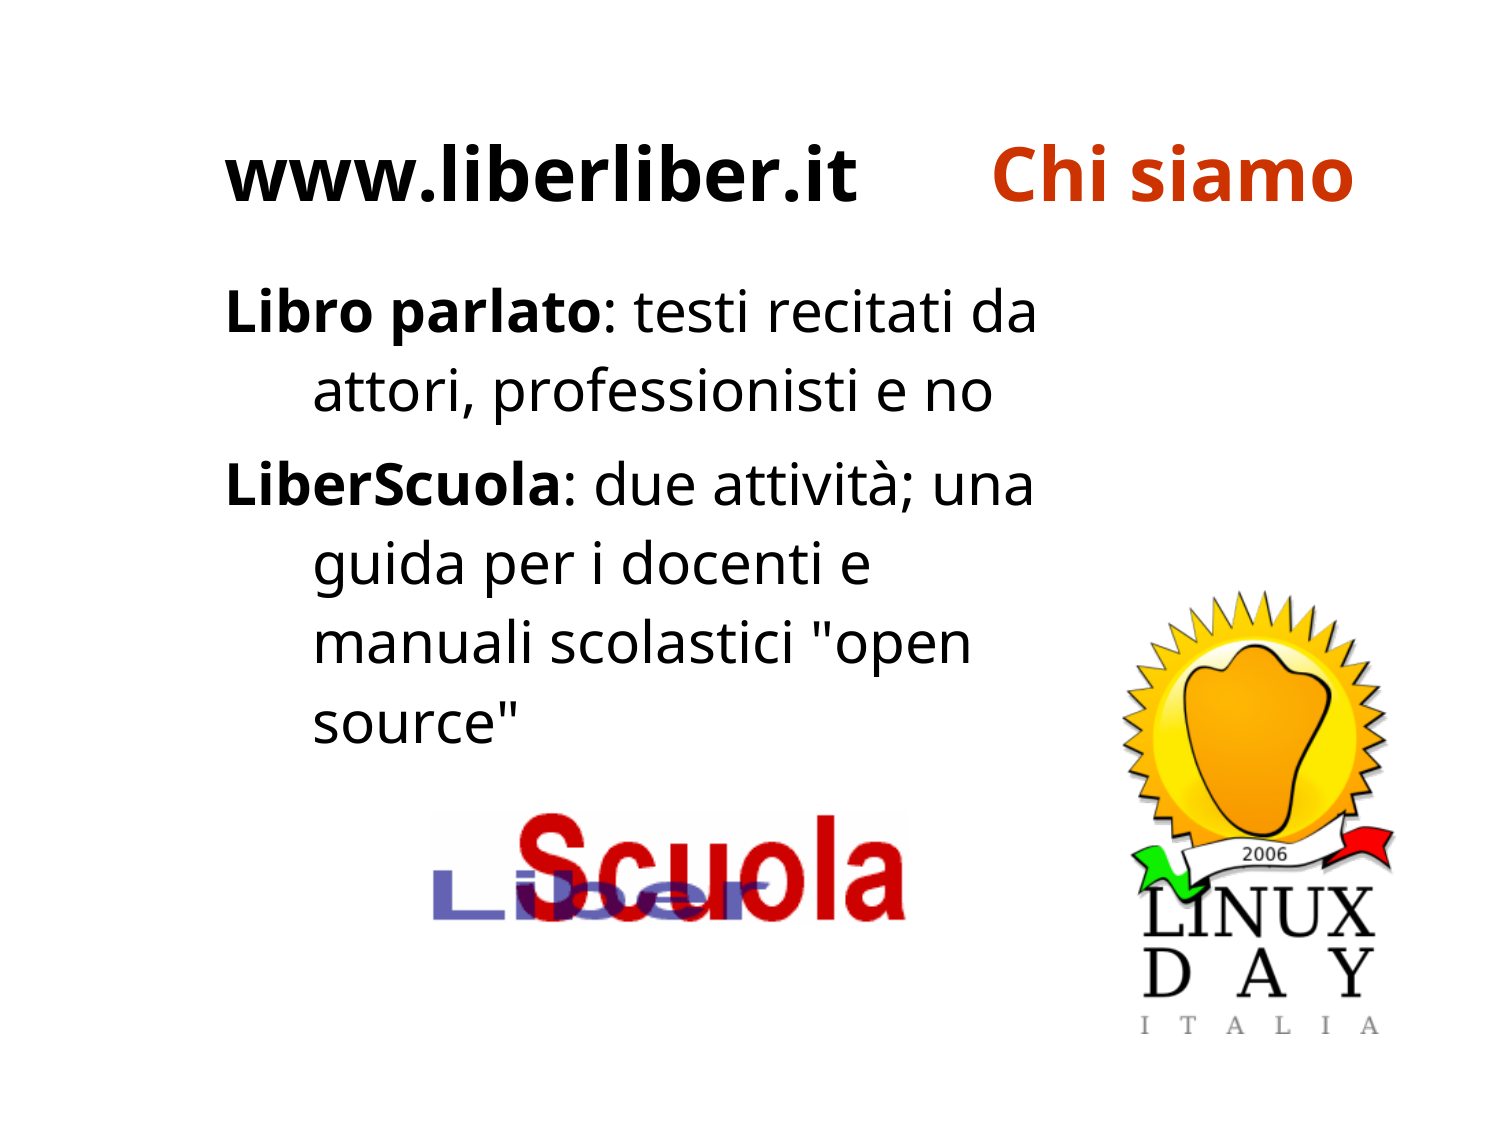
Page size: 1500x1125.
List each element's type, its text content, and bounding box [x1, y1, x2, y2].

title www.liberliber.it Chi siamo [209, 112, 1373, 233]
list Libro parlato: testi recitati da attori, professionisti e no LiberScuola: due attività; una guida per i docenti e manuali scolastici "open source" [209, 262, 1073, 1006]
picture [430, 810, 908, 924]
picture [1122, 590, 1396, 1034]
